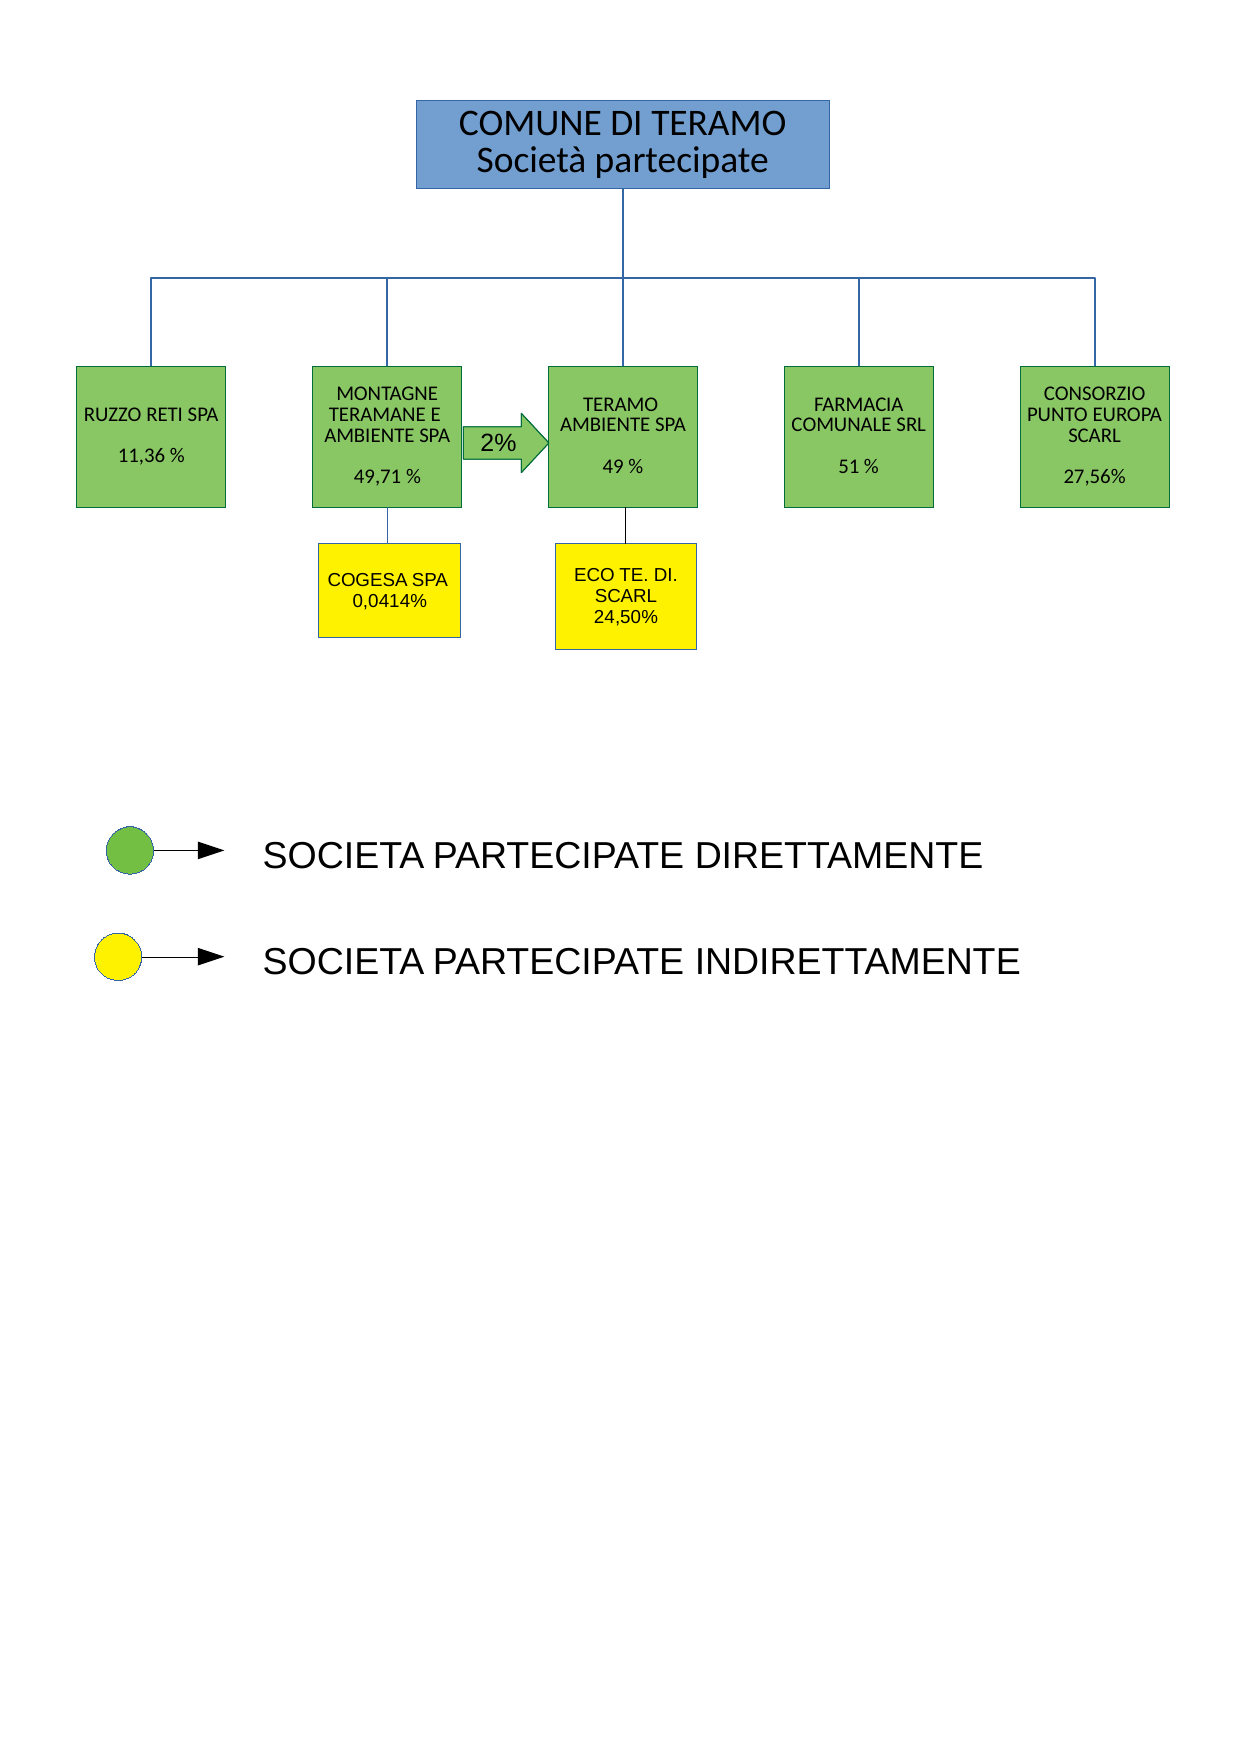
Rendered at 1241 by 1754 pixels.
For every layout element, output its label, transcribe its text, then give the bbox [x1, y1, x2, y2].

text_box CONSORZIO PUNTO EUROPA SCARL 27,56% [1020, 366, 1170, 508]
text_box RUZZO RETI SPA 11,36 % [76, 366, 226, 508]
text_box SOCIETA PARTECIPATE DIRETTAMENTE [248, 826, 1040, 884]
text_box SOCIETA PARTECIPATE INDIRETTAMENTE [248, 933, 1075, 1004]
text_box [106, 826, 154, 875]
text_box ECO TE. DI. SCARL 24,50% [555, 543, 697, 650]
text_box FARMACIA COMUNALE SRL 51 % [784, 366, 934, 508]
text_box [94, 933, 142, 981]
text_box MONTAGNE TERAMANE E AMBIENTE SPA 49,71 % [312, 366, 462, 508]
text_box TERAMO AMBIENTE SPA 49 % [548, 366, 698, 508]
text_box COMUNE DI TERAMO Società partecipate [416, 100, 830, 189]
text_box COGESA SPA 0,0414% [318, 543, 461, 638]
text_box 2% [463, 413, 549, 473]
